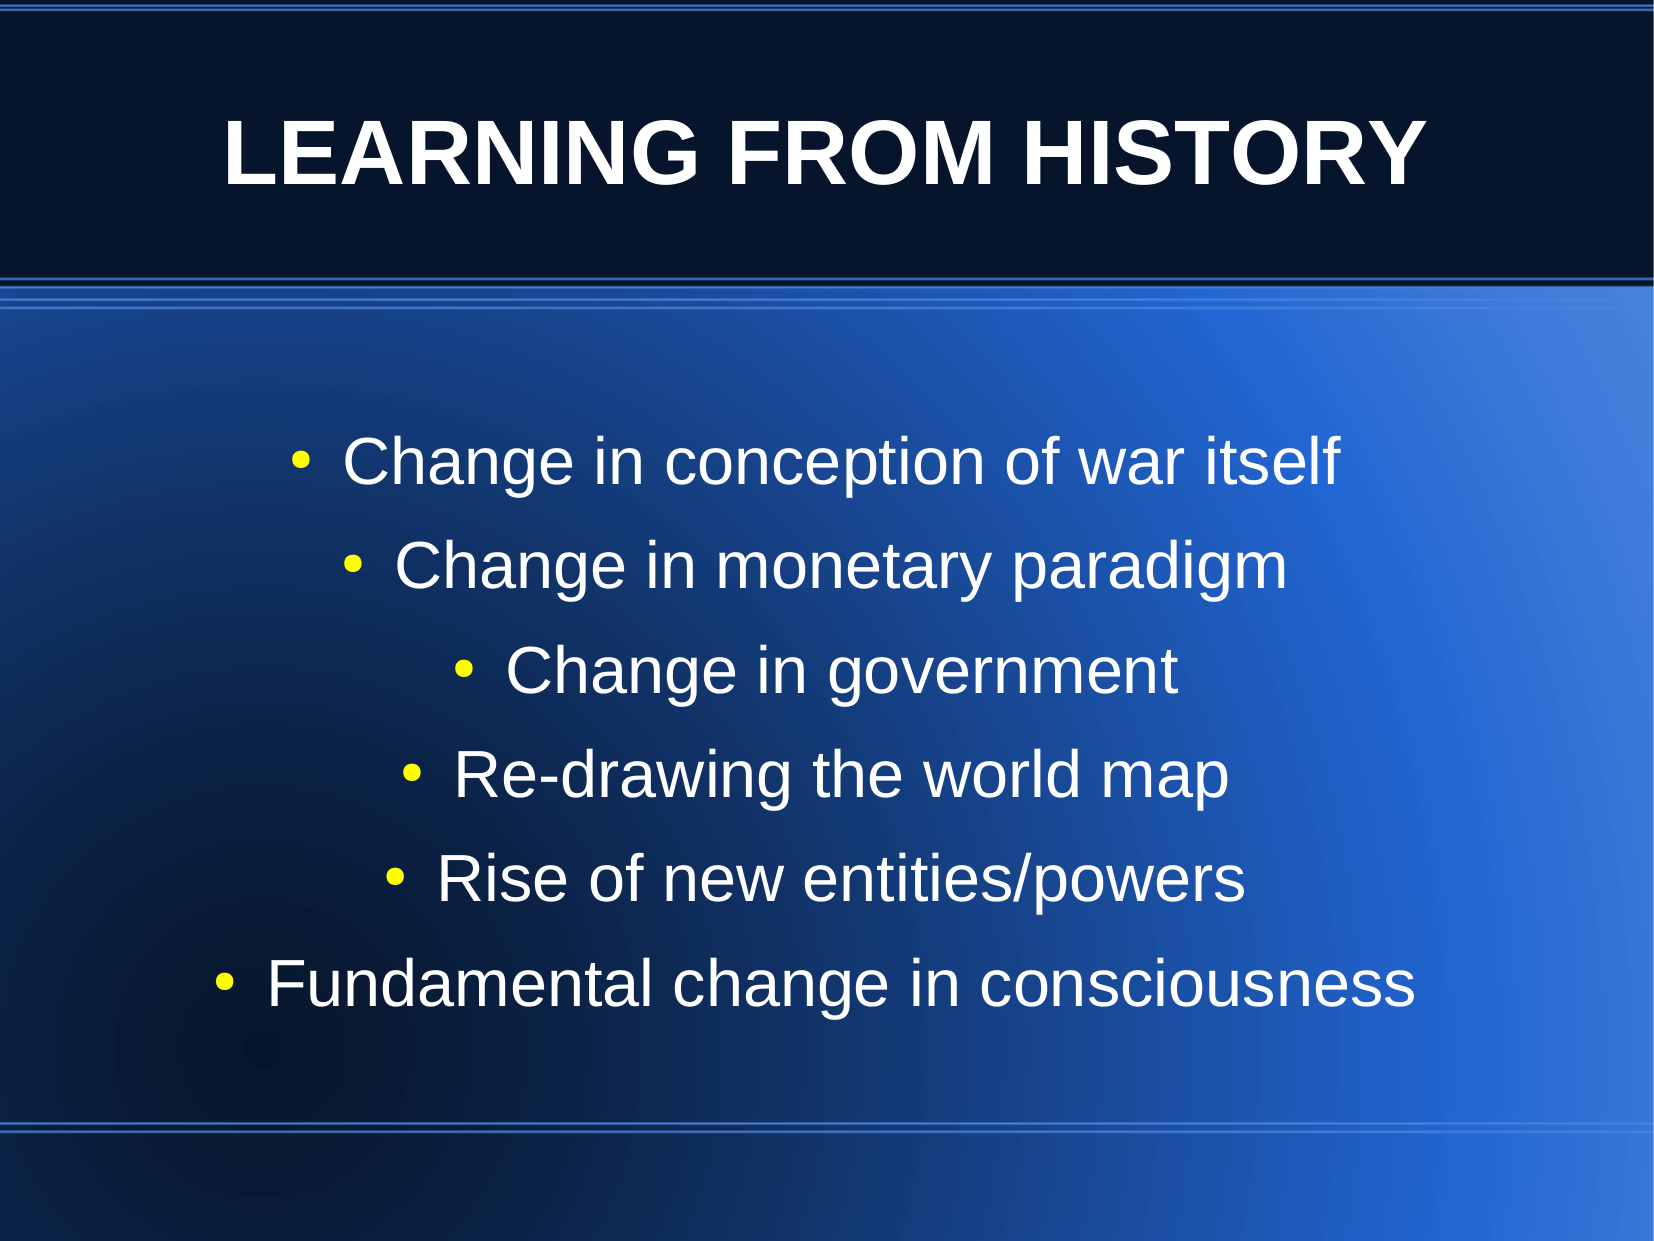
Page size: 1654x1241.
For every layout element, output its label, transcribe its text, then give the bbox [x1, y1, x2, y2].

list Change in conception of war itself Change in monetary paradigm Change in government Re-drawing the world map Rise of new entities/powers Fundamental change in consciousness [53, 319, 1542, 1123]
picture [0, 0, 1654, 1241]
title LEARNING FROM HISTORY [82, 49, 1571, 257]
